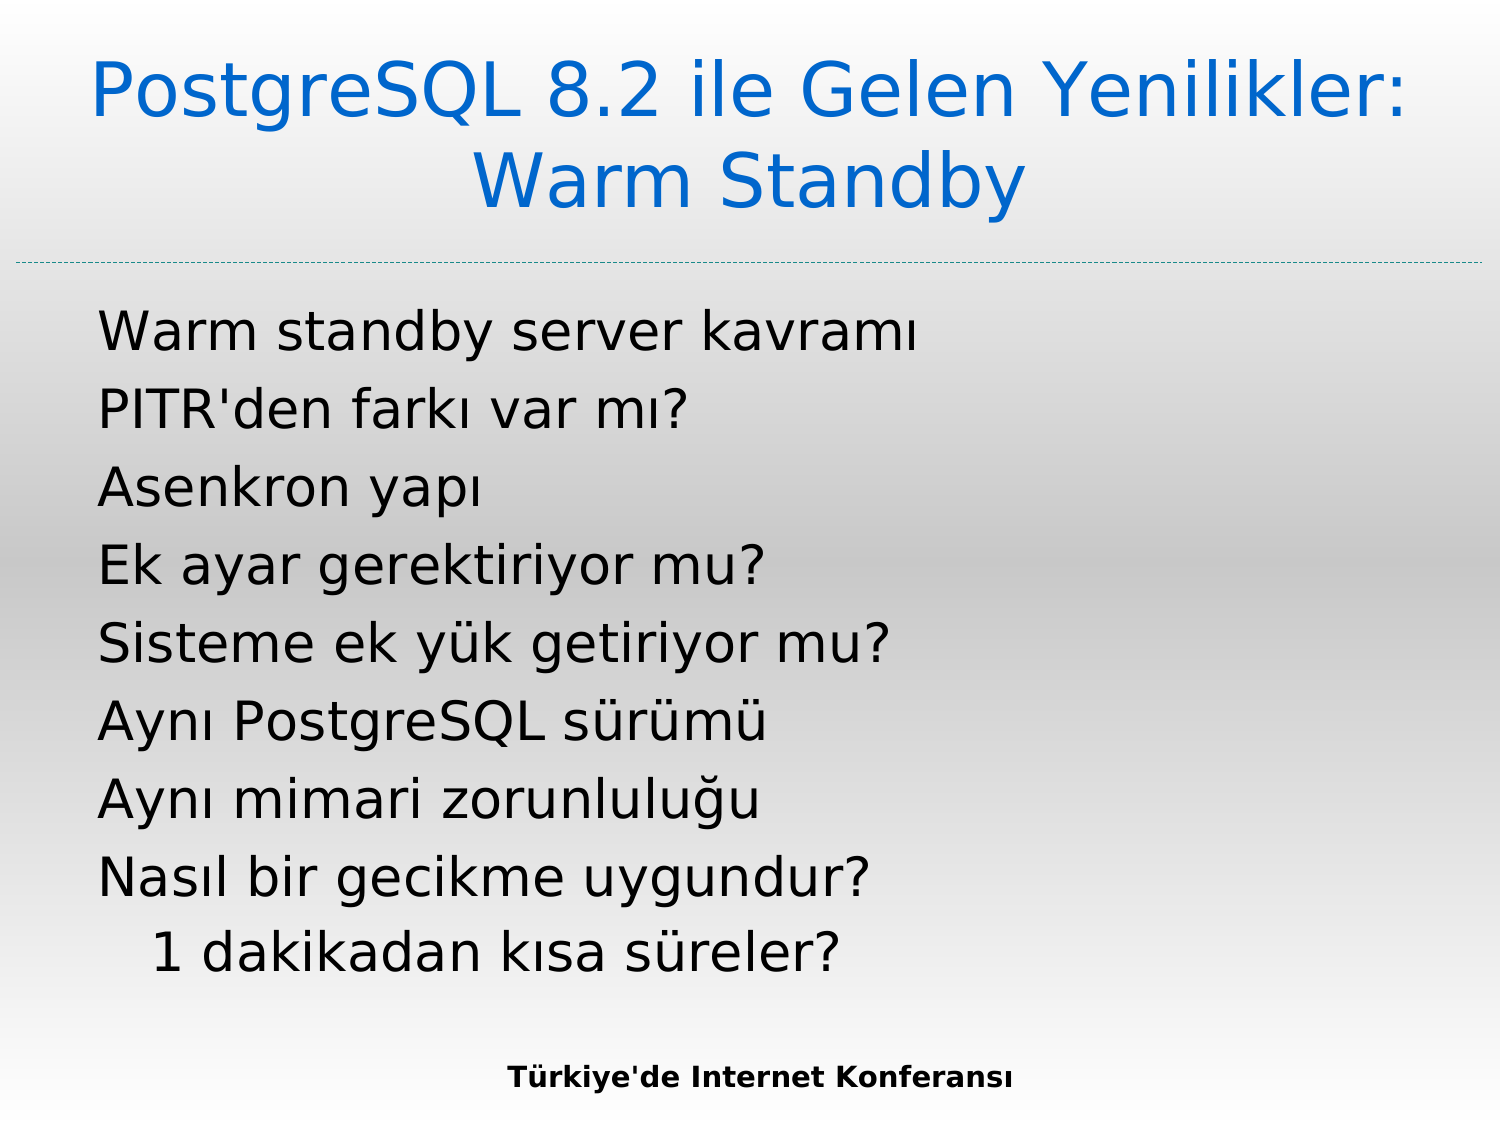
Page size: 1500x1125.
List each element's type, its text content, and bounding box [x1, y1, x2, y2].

list Warm standby server kavramı PITR'den farkı var mı? Asenkron yapı Ek ayar gerektiriyor mu? Sisteme ek yük getiriyor mu? Aynı PostgreSQL sürümü Aynı mimari zorunluluğu Nasıl bir gecikme uygundur? 1 dakikadan kısa süreler? [0, 299, 1500, 985]
title PostgreSQL 8.2 ile Gelen Yenilikler: Warm Standby [0, 0, 1500, 225]
